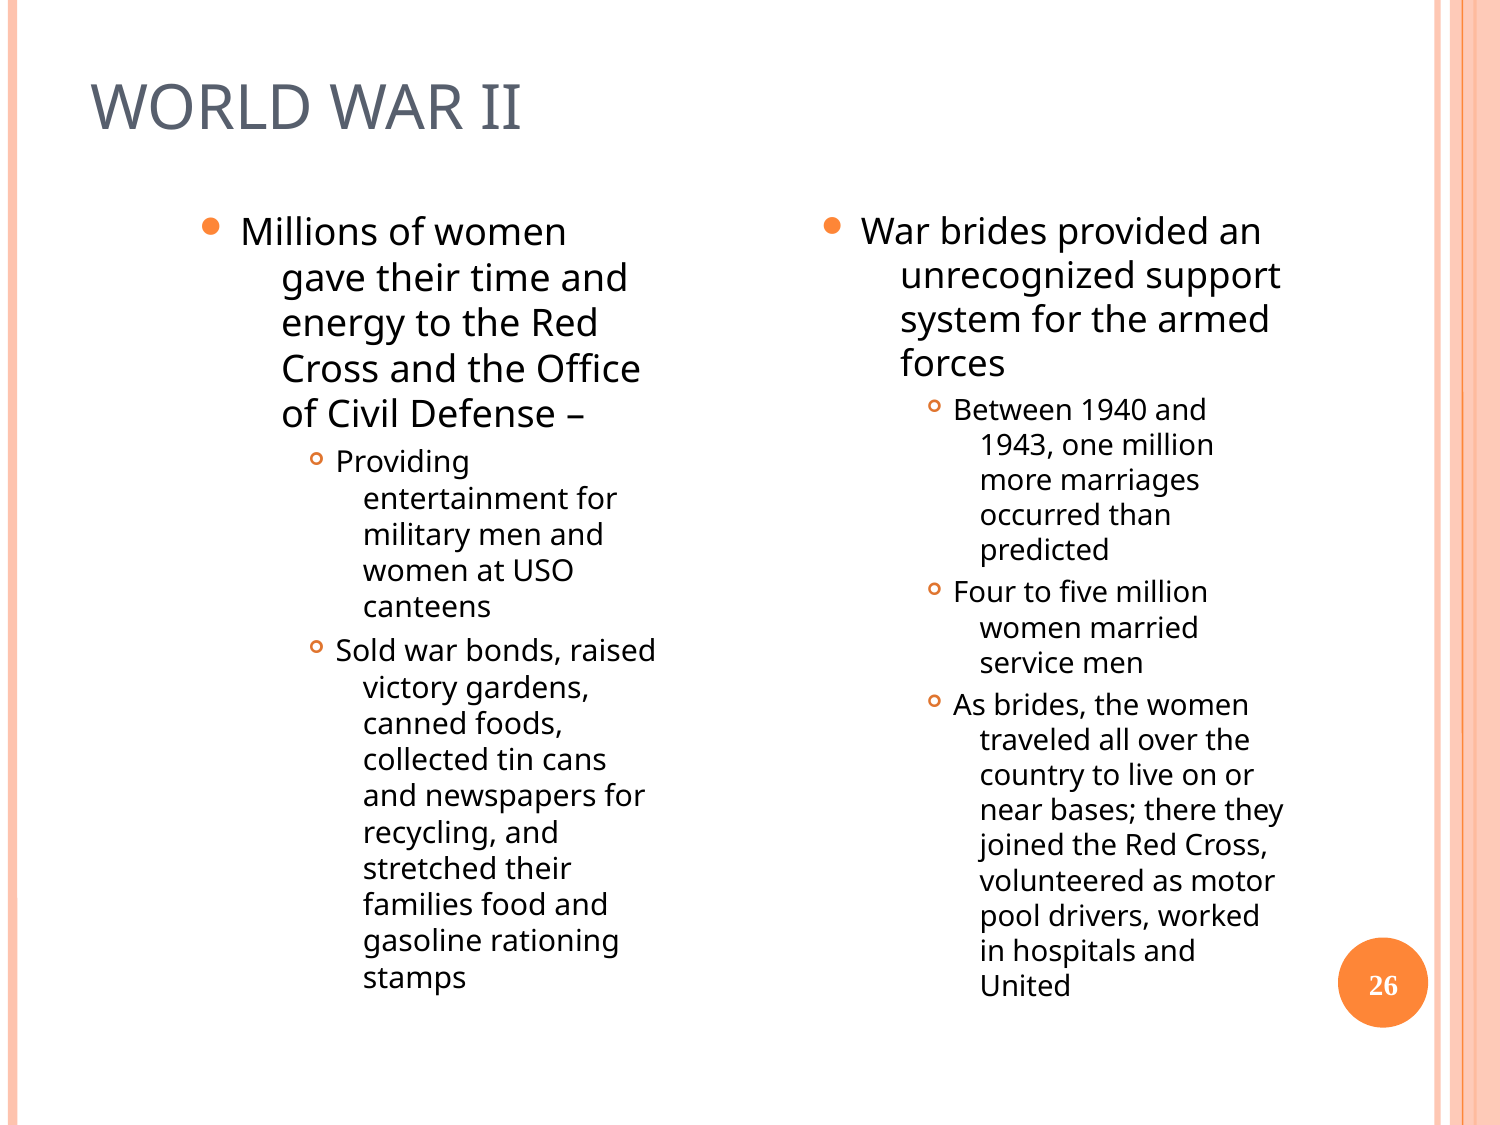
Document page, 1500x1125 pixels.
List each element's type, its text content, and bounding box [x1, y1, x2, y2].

text_box [1333, 940, 1434, 1027]
title World War II [75, 45, 1300, 150]
list War brides provided an unrecognized support system for the armed forces Between 1940 and 1943, one million more marriages occurred than predicted Four to five million women married service men As brides, the women traveled all over the country to live on or near bases; there they joined the Red Cross, volunteered as motor pool drivers, worked in hospitals and United [700, 200, 1301, 1013]
list Millions of women gave their time and energy to the Red Cross and the Office of Civil Defense – Providing entertainment for military men and women at USO canteens Sold war bonds, raised victory gardens, canned foods, collected tin cans and newspapers for recycling, and stretched their families food and gasoline rationing stamps [75, 200, 676, 1013]
